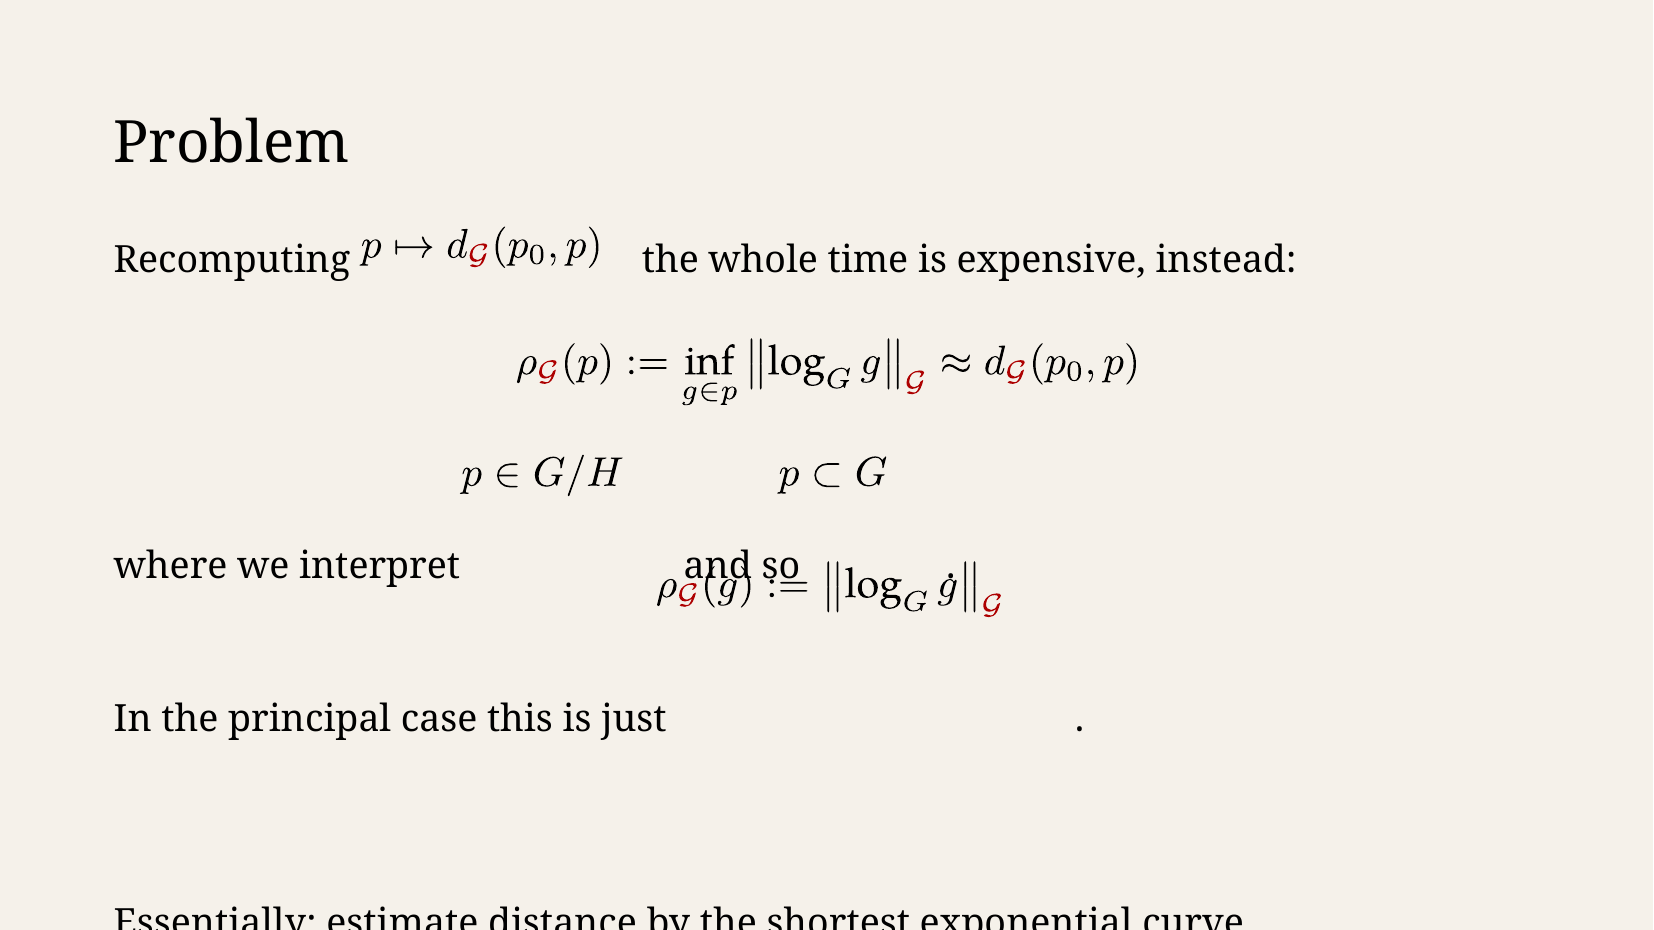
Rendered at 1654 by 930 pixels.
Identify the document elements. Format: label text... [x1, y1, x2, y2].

picture [458, 453, 625, 498]
title Problem [113, 49, 1540, 230]
picture [777, 456, 887, 494]
text_box Recomputing the whole time is expensive, instead: where we interpret and so . In the principal case this is just . Essentially: estimate distance by the shortest exponential curve. [98, 225, 1351, 769]
picture [516, 338, 1136, 406]
picture [657, 561, 1001, 618]
picture [357, 225, 601, 270]
